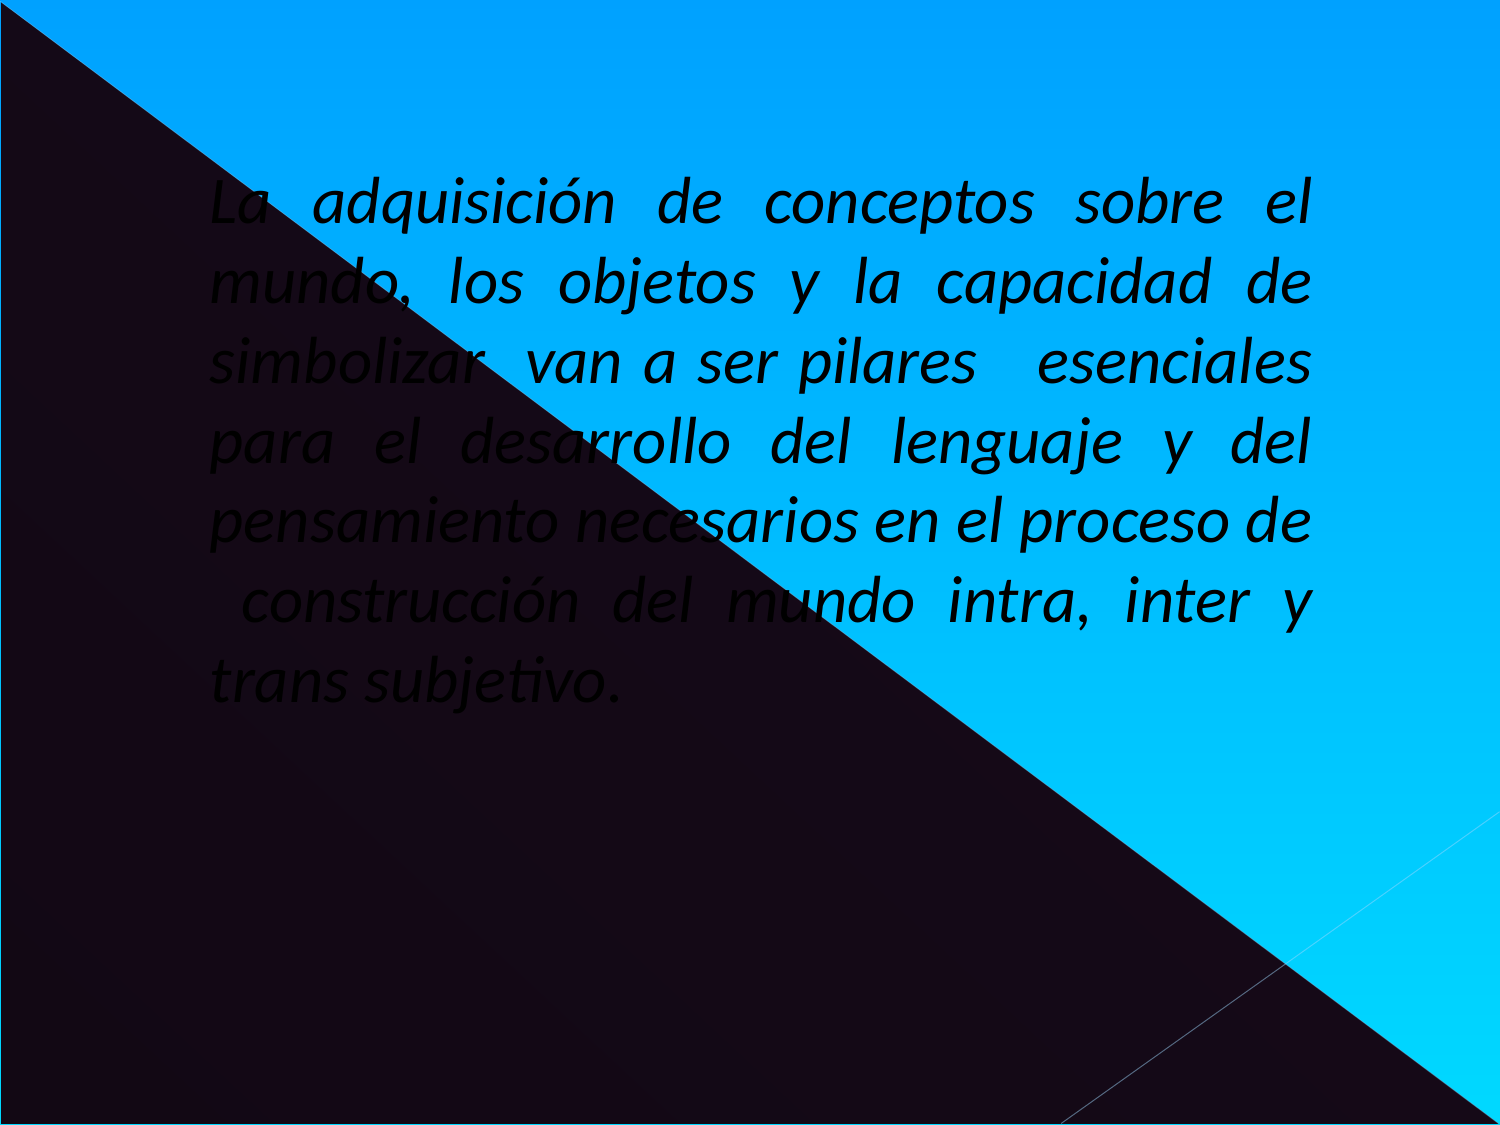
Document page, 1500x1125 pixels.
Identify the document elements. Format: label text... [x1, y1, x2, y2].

text_box La adquisición de conceptos sobre el mundo, los objetos y la capacidad de simbolizar van a ser pilares esenciales para el desarrollo del lenguaje y del pensamiento necesarios en el proceso de construcción del mundo intra, inter y trans subjetivo. [195, 149, 1329, 724]
